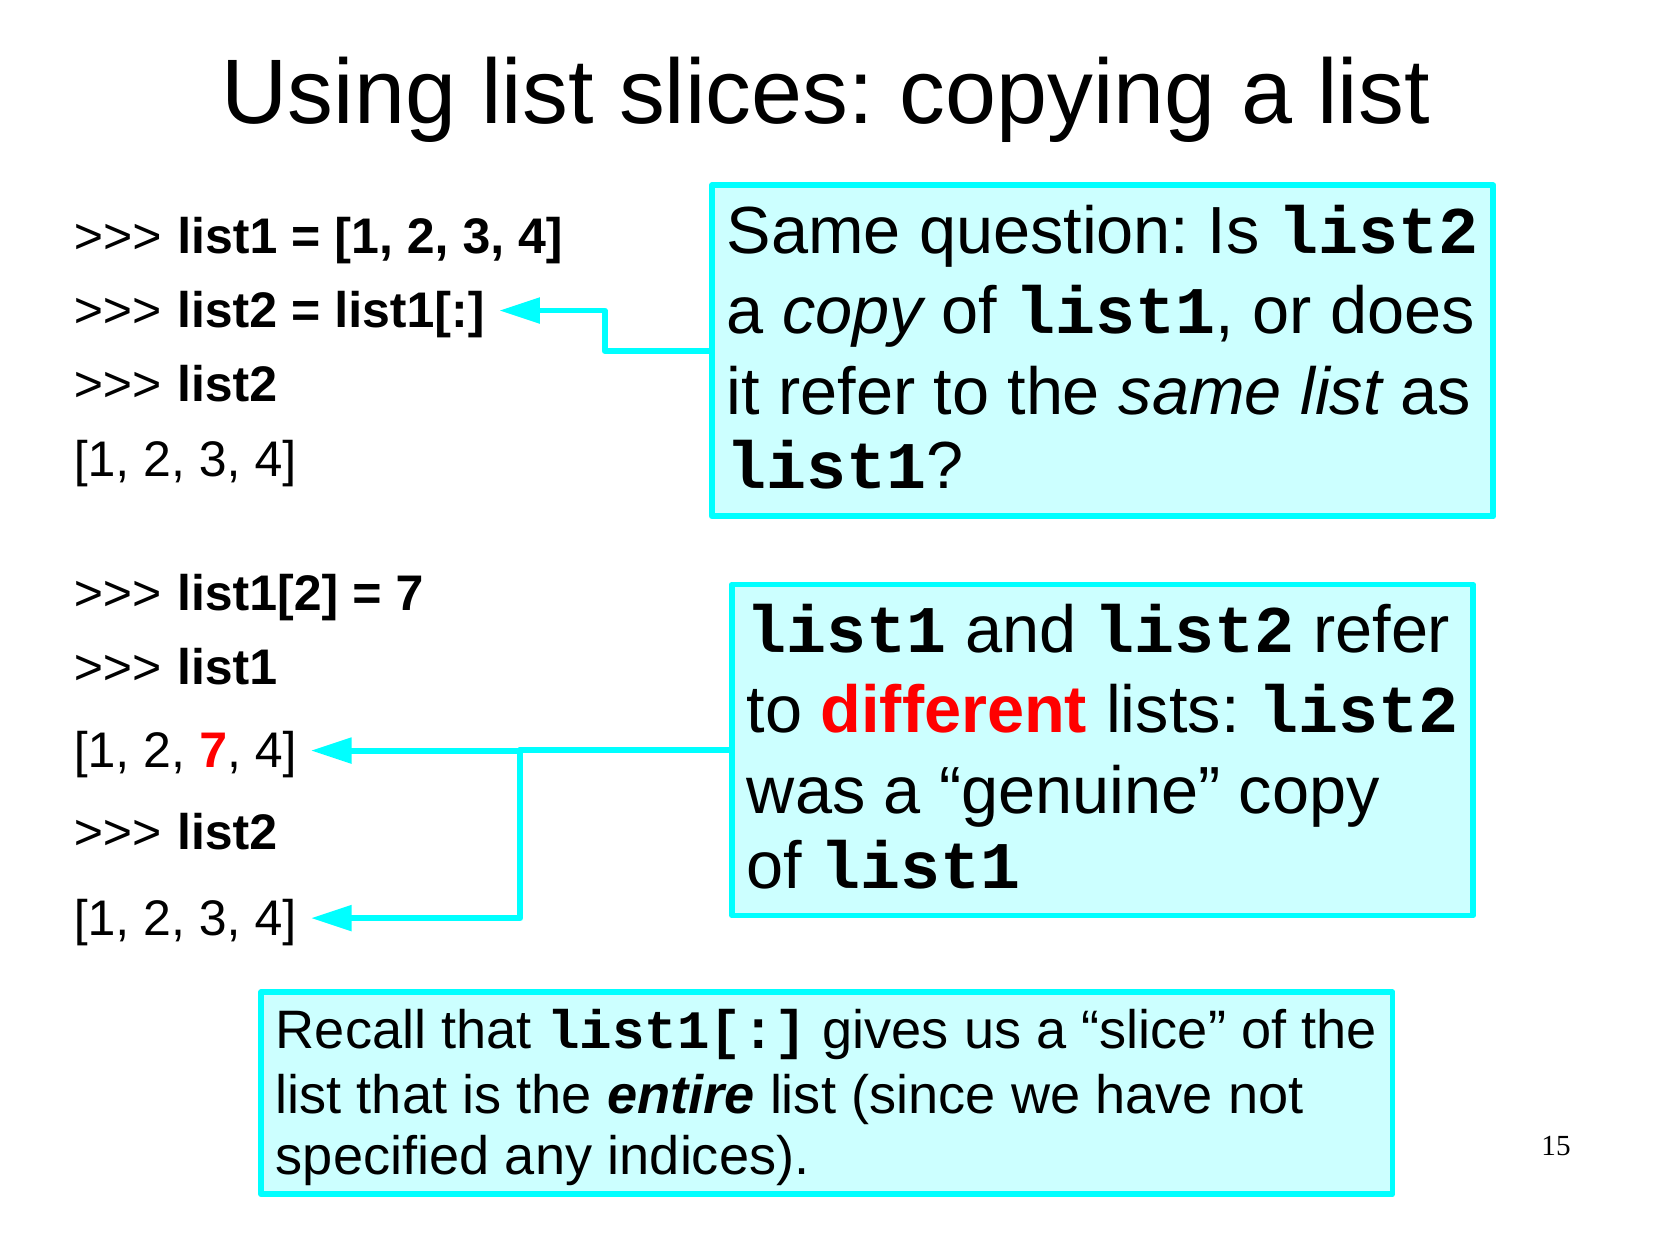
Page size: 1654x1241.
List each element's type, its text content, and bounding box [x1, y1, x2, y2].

text_box >>> [59, 631, 162, 703]
text_box Using list slices: copying a list [203, 29, 1450, 154]
text_box Recall that list1[:] gives us a “slice” of the list that is the entire list (since we have not specified any indices). [261, 992, 1393, 1195]
text_box >>> [59, 348, 162, 419]
text_box Same question: Is list2 a copy of list1, or does it refer to the same list as list1? [712, 185, 1494, 517]
text_box list1 = [1, 2, 3, 4] [162, 200, 579, 273]
text_box list2 [162, 348, 293, 421]
text_box list2 [162, 797, 293, 870]
text_box >>> [59, 200, 162, 272]
text_box list1 and list2 refer to different lists: list2 was a “genuine” copy of list1 [732, 584, 1474, 916]
text_box [1, 2, 3, 4] [59, 423, 312, 494]
text_box >>> [59, 558, 162, 629]
text_box [1, 2, 7, 4] [59, 714, 312, 787]
text_box list1[2] = 7 [162, 558, 439, 630]
text_box list1 [162, 631, 293, 704]
text_box [1, 2, 3, 4] [59, 882, 312, 954]
text_box >>> [59, 797, 162, 868]
text_box list2 = list1[:] [162, 274, 501, 347]
text_box >>> [59, 274, 162, 346]
